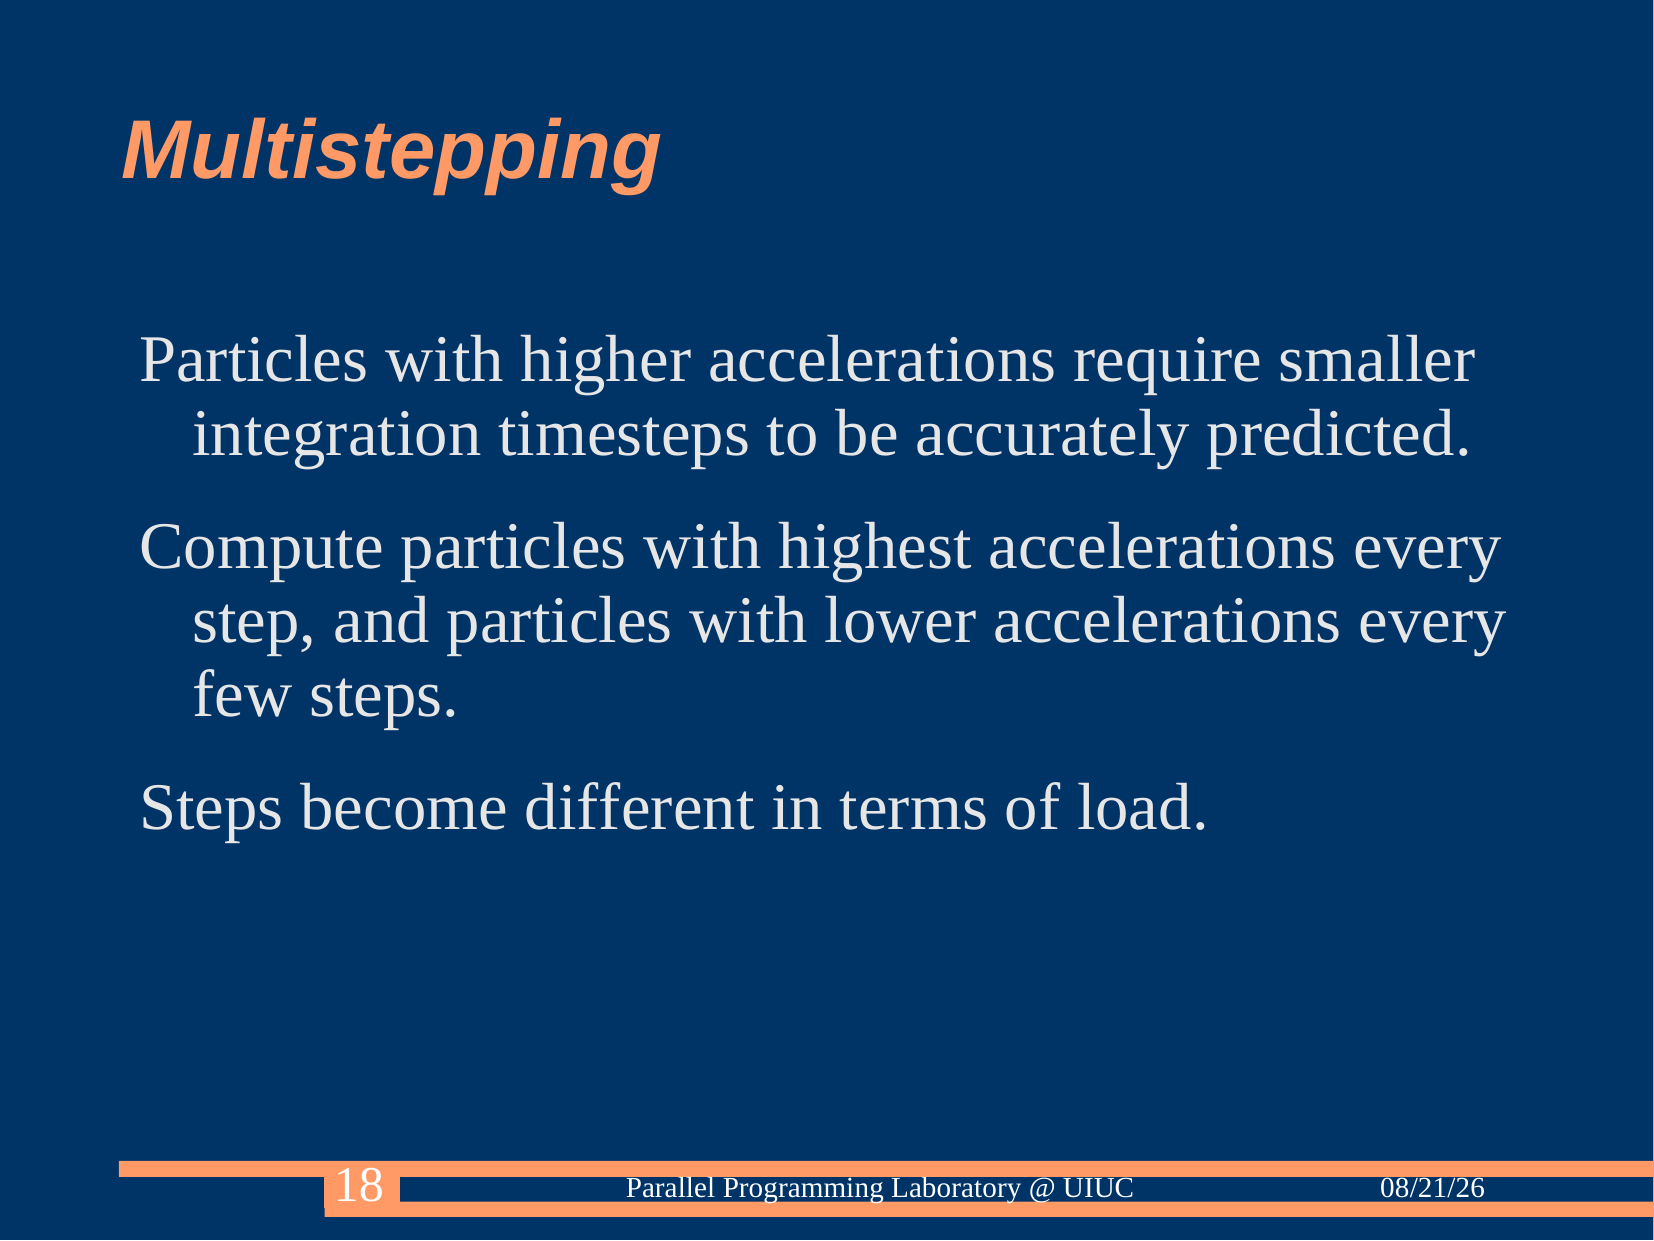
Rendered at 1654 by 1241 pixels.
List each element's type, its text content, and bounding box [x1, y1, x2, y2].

title Multistepping [121, 46, 1534, 254]
list Particles with higher accelerations require smaller integration timesteps to be accurately predicted. Compute particles with highest accelerations every step, and particles with lower accelerations every few steps. Steps become different in terms of load. [121, 322, 1561, 1133]
